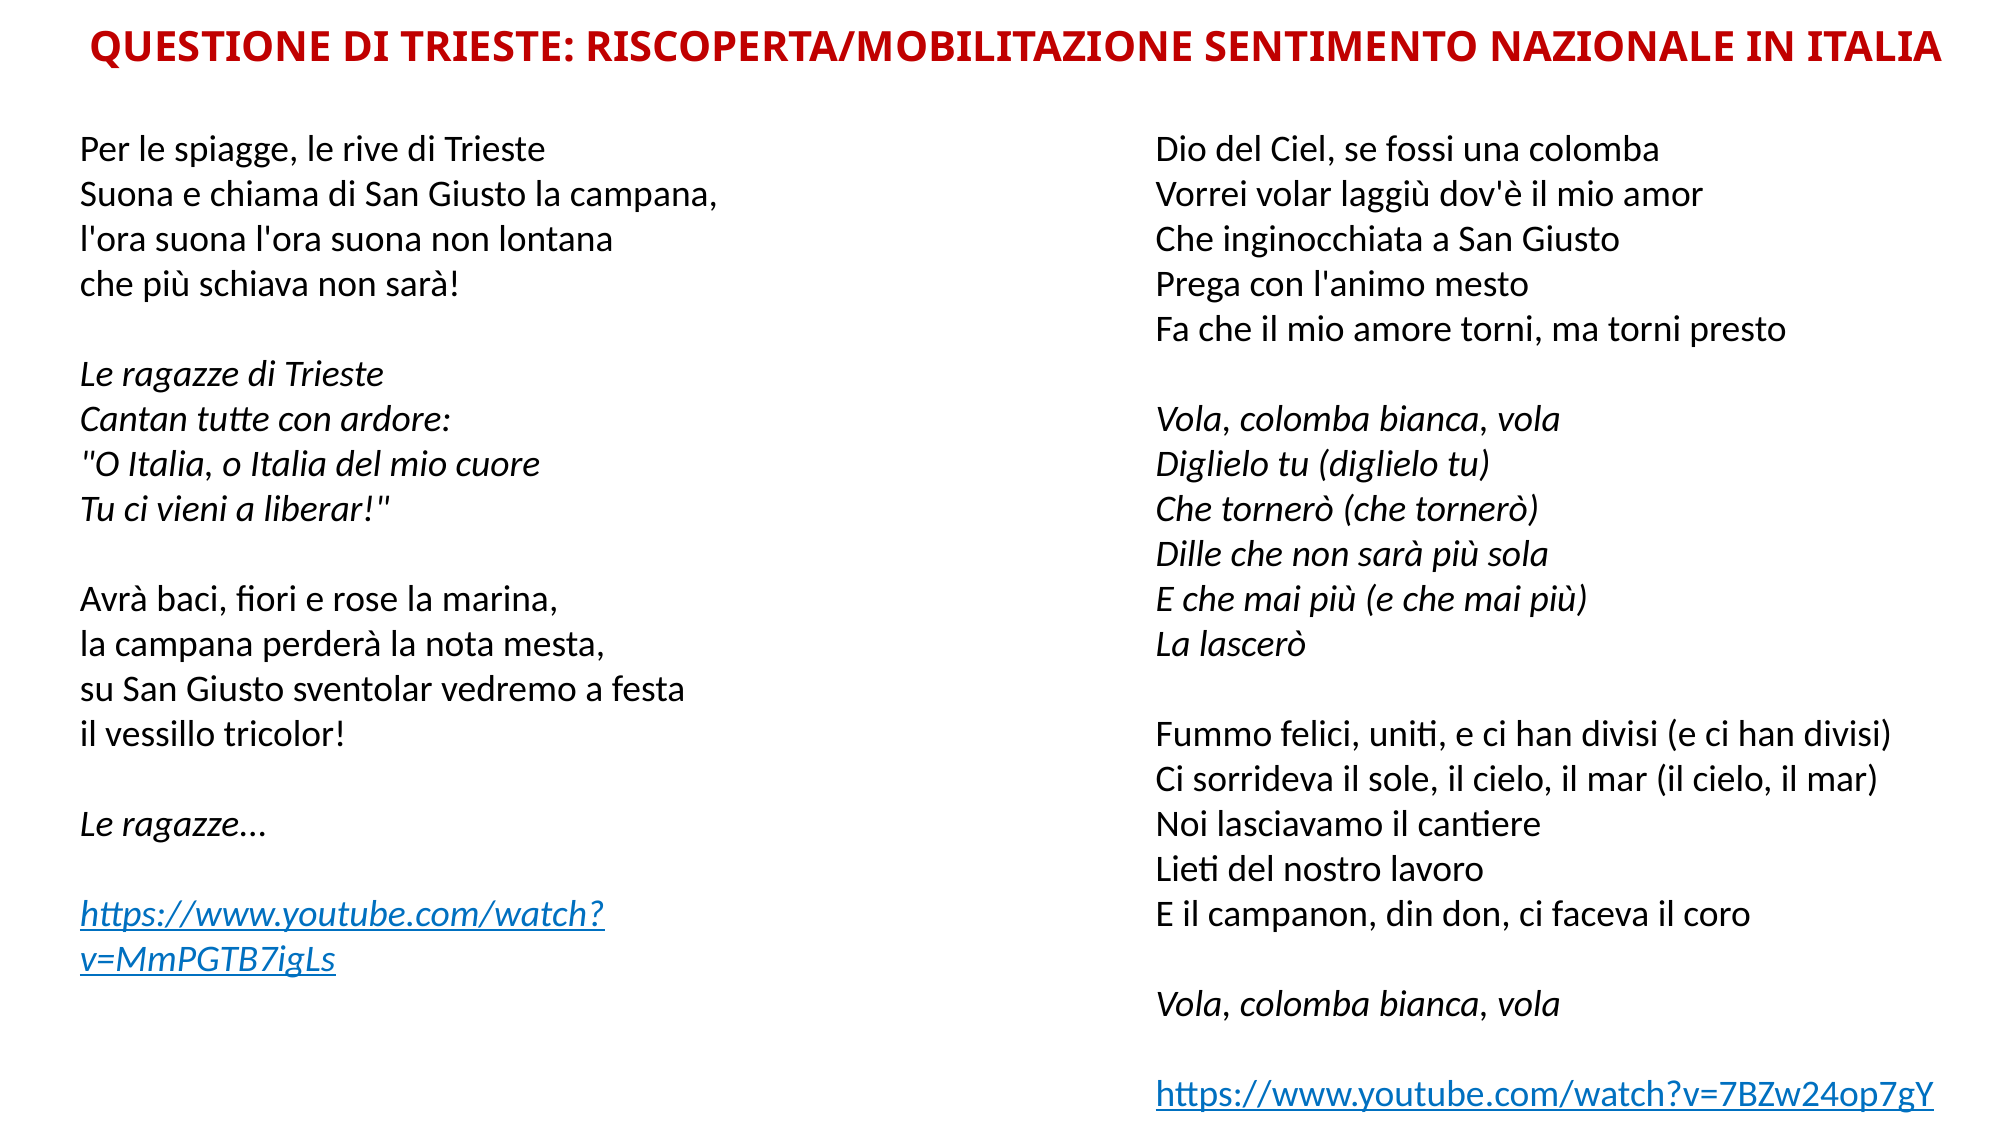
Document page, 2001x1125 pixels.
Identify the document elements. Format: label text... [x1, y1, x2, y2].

text_box Per le spiagge, le rive di Trieste Suona e chiama di San Giusto la campana, l'ora suona l'ora suona non lontana che più schiava non sarà! Le ragazze di Trieste Cantan tutte con ardore: "O Italia, o Italia del mio cuore Tu ci vieni a liberar!" Avrà baci, fiori e rose la marina, la campana perderà la nota mesta, su San Giusto sventolar vedremo a festa il vessillo tricolor! Le ragazze... https://www.youtube.com/watch?v=MmPGTB7igLs [64, 129, 737, 995]
text_box Dio del Ciel, se fossi una colomba Vorrei volar laggiù dov'è il mio amor Che inginocchiata a San Giusto Prega con l'animo mesto Fa che il mio amore torni, ma torni presto Vola, colomba bianca, vola Diglielo tu (diglielo tu) Che tornerò (che tornerò) Dille che non sarà più sola E che mai più (e che mai più) La lascerò Fummo felici, uniti, e ci han divisi (e ci han divisi) Ci sorrideva il sole, il cielo, il mar (il cielo, il mar) Noi lasciavamo il cantiere Lieti del nostro lavoro E il campanon, din don, ci faceva il coro Vola, colomba bianca, vola https://www.youtube.com/watch?v=7BZw24op7gY [1140, 129, 1968, 1125]
text_box QUESTIONE DI TRIESTE: RISCOPERTA/MOBILITAZIONE SENTIMENTO NAZIONALE IN ITALIA [32, 12, 2000, 129]
